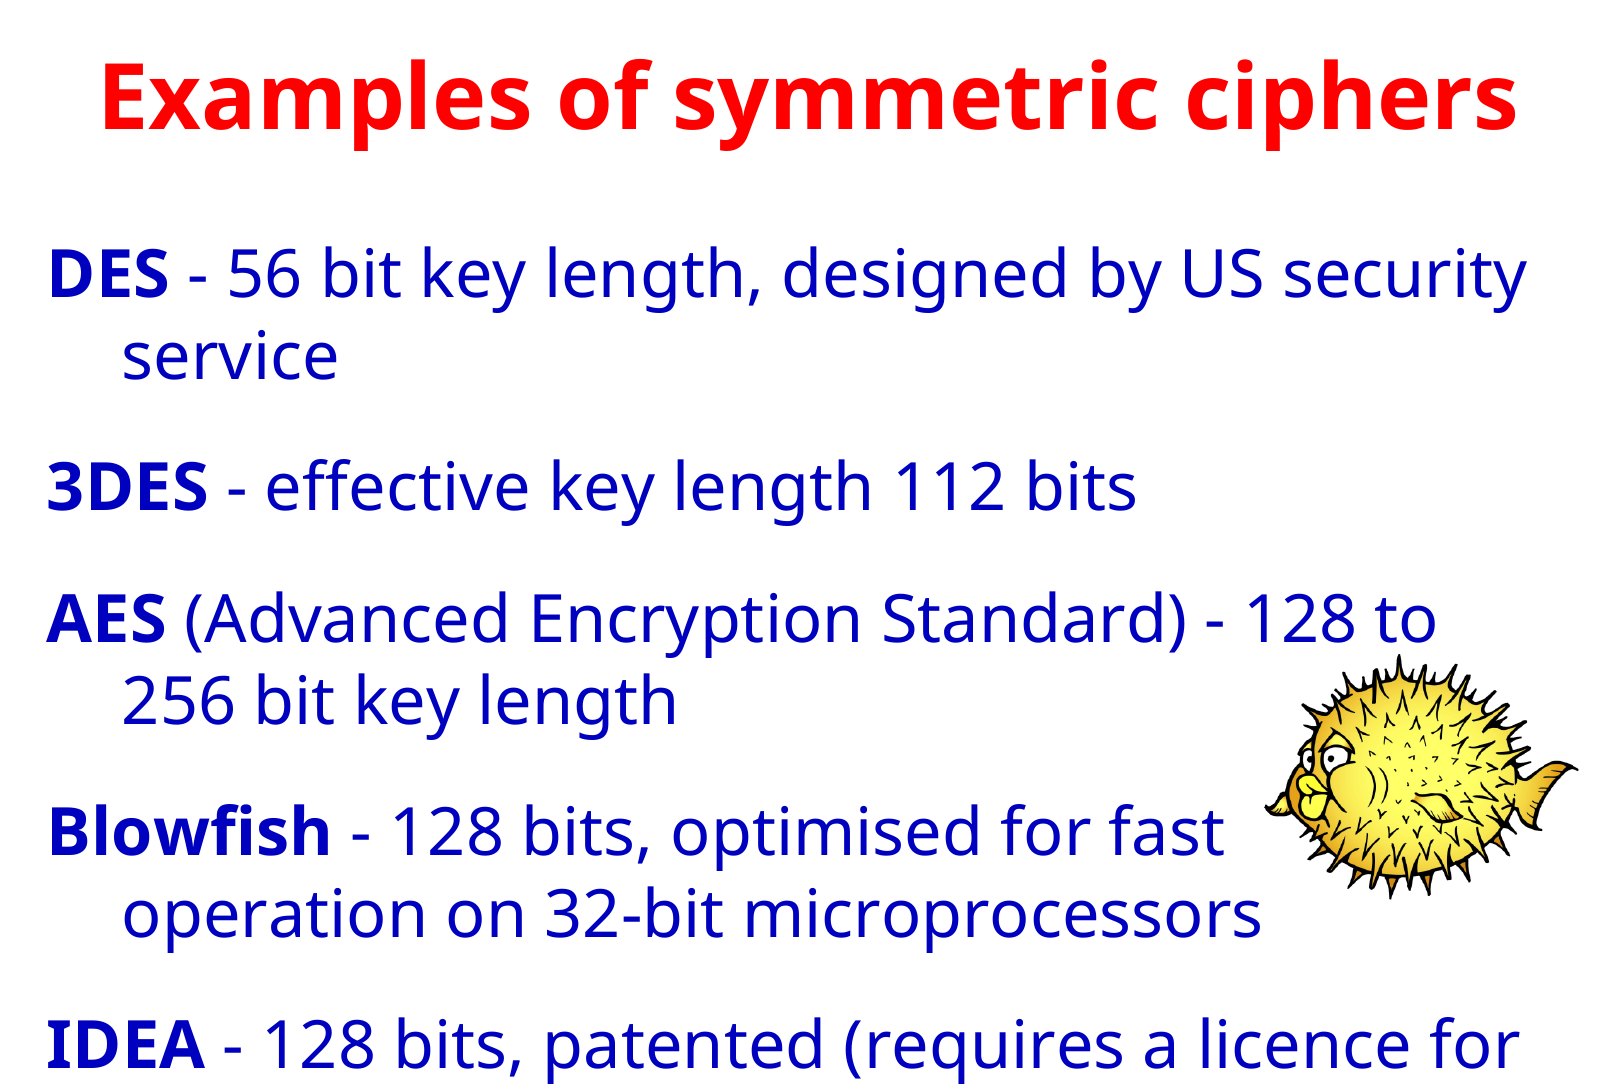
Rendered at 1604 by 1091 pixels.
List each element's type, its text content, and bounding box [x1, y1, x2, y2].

picture [1264, 654, 1579, 901]
list DES - 56 bit key length, designed by US security service 3DES - effective key length 112 bits AES (Advanced Encryption Standard) - 128 to 256 bit key length Blowfish - 128 bits, optimised for fast operation on 32-bit microprocessors IDEA - 128 bits, patented (requires a licence for commercial use) [46, 232, 1541, 1091]
title Examples of symmetric ciphers [69, 28, 1549, 132]
